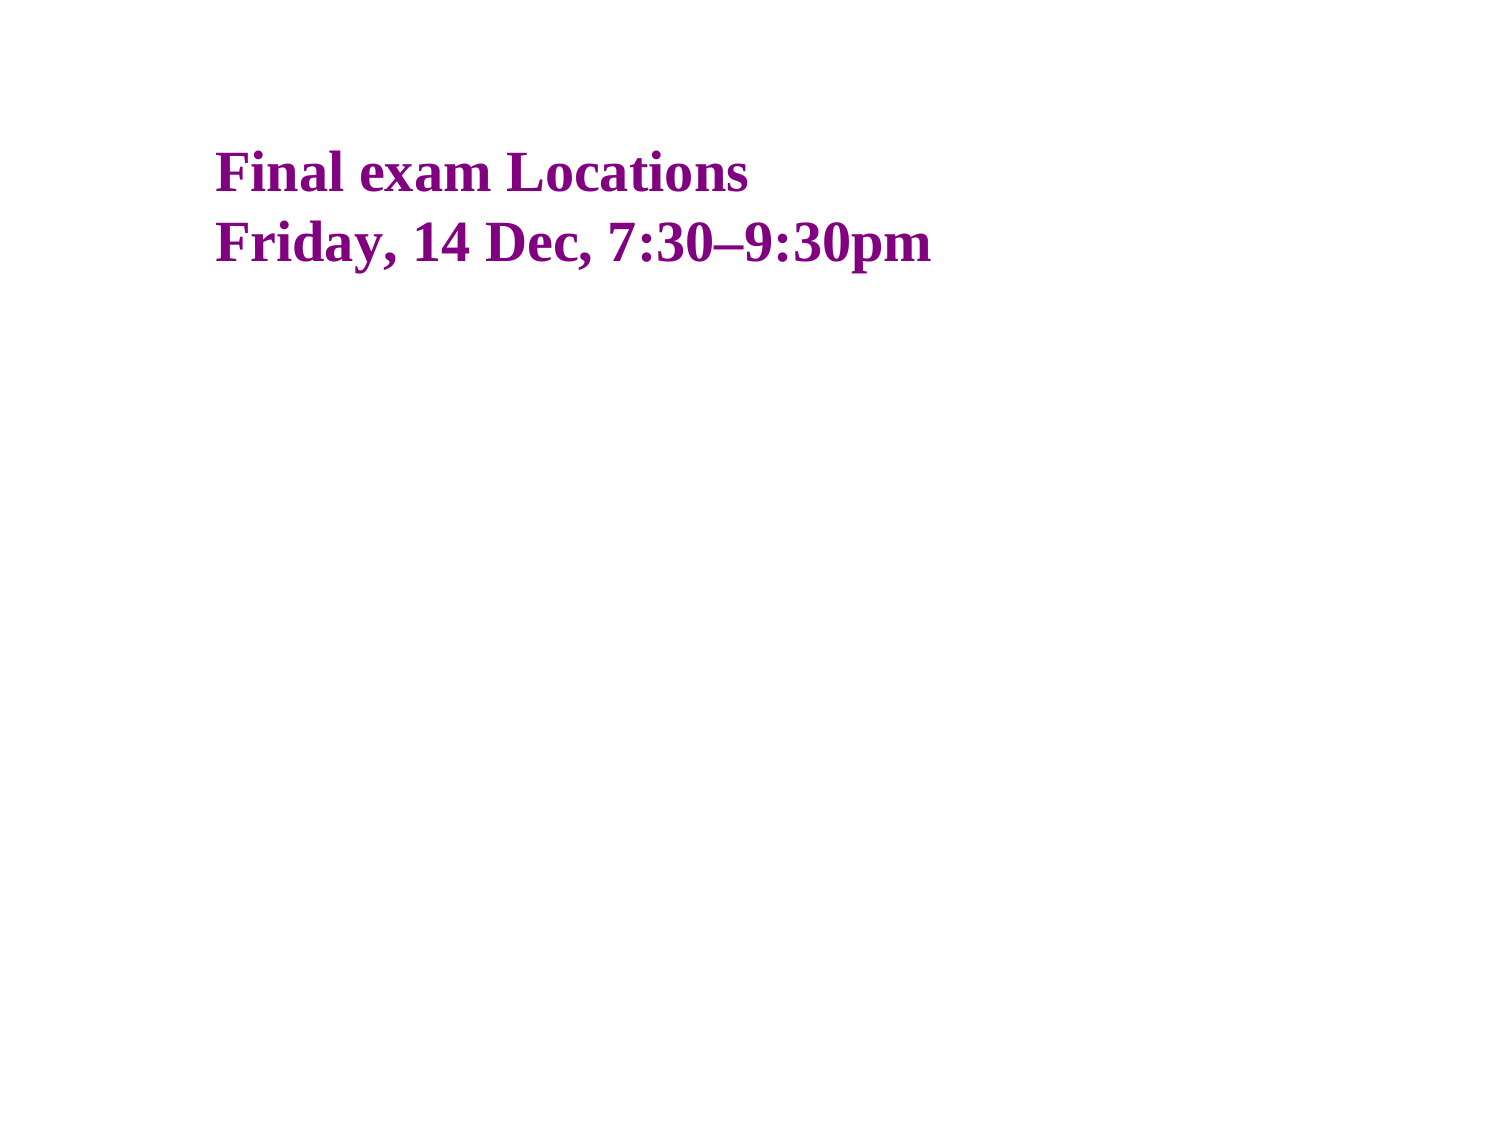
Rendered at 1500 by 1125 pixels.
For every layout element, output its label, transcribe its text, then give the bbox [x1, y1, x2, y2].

text_box Final exam Locations Friday, 14 Dec, 7:30–9:30pm [200, 124, 948, 281]
